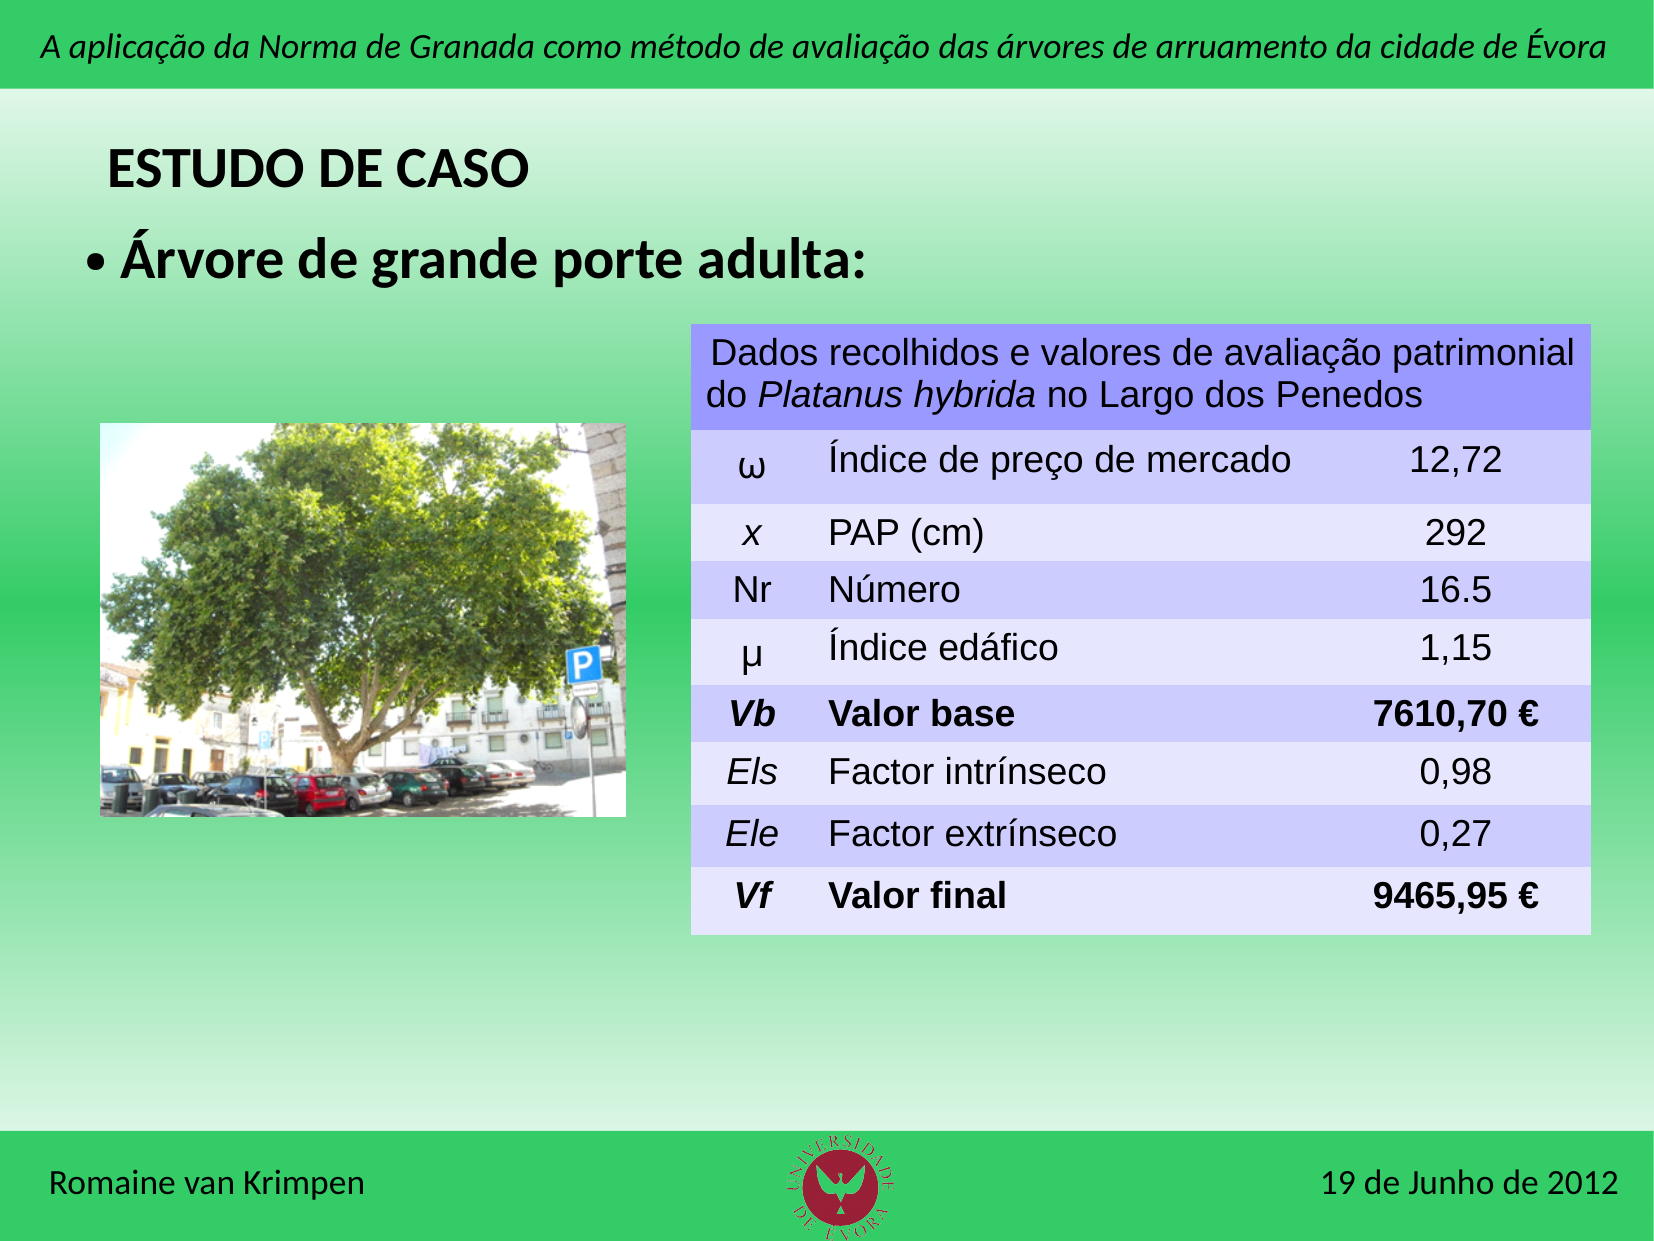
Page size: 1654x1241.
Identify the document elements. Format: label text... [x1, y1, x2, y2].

table_cell 0,98 [1316, 742, 1591, 805]
table_cell Els [691, 742, 809, 805]
table_cell Índice edáfico [809, 619, 1316, 685]
table_cell ω [691, 430, 809, 504]
table_cell 1,15 [1316, 619, 1591, 685]
table_cell 7610,70 € [1316, 685, 1591, 742]
table_cell Nr [691, 561, 809, 619]
table_cell Valor base [809, 685, 1316, 742]
table_cell Factor intrínseco [809, 742, 1316, 805]
picture [787, 1135, 894, 1241]
table_cell Vf [691, 867, 809, 935]
table_cell Valor final [809, 867, 1316, 935]
table_header Dados recolhidos e valores de avaliação patrimonial do Platanus hybrida no Largo dos Penedos [691, 324, 1591, 430]
table_cell 16.5 [1316, 561, 1591, 619]
table_cell Índice de preço de mercado [809, 430, 1316, 504]
table_cell PAP (cm) [809, 504, 1316, 561]
table_cell 292 [1316, 504, 1591, 561]
table_cell Ele [691, 805, 809, 867]
table_cell Factor extrínseco [809, 805, 1316, 867]
table_cell Número [809, 561, 1316, 619]
text_box Árvore de grande porte adulta: [78, 219, 1587, 309]
table_cell 0,27 [1316, 805, 1591, 867]
table_cell Vb [691, 685, 809, 742]
table_cell μ [691, 619, 809, 685]
picture [100, 423, 626, 818]
table_cell x [691, 504, 809, 561]
text_box ESTUDO DE CASO [78, 132, 1587, 214]
table_cell 12,72 [1316, 430, 1591, 504]
table_cell 9465,95 € [1316, 867, 1591, 935]
